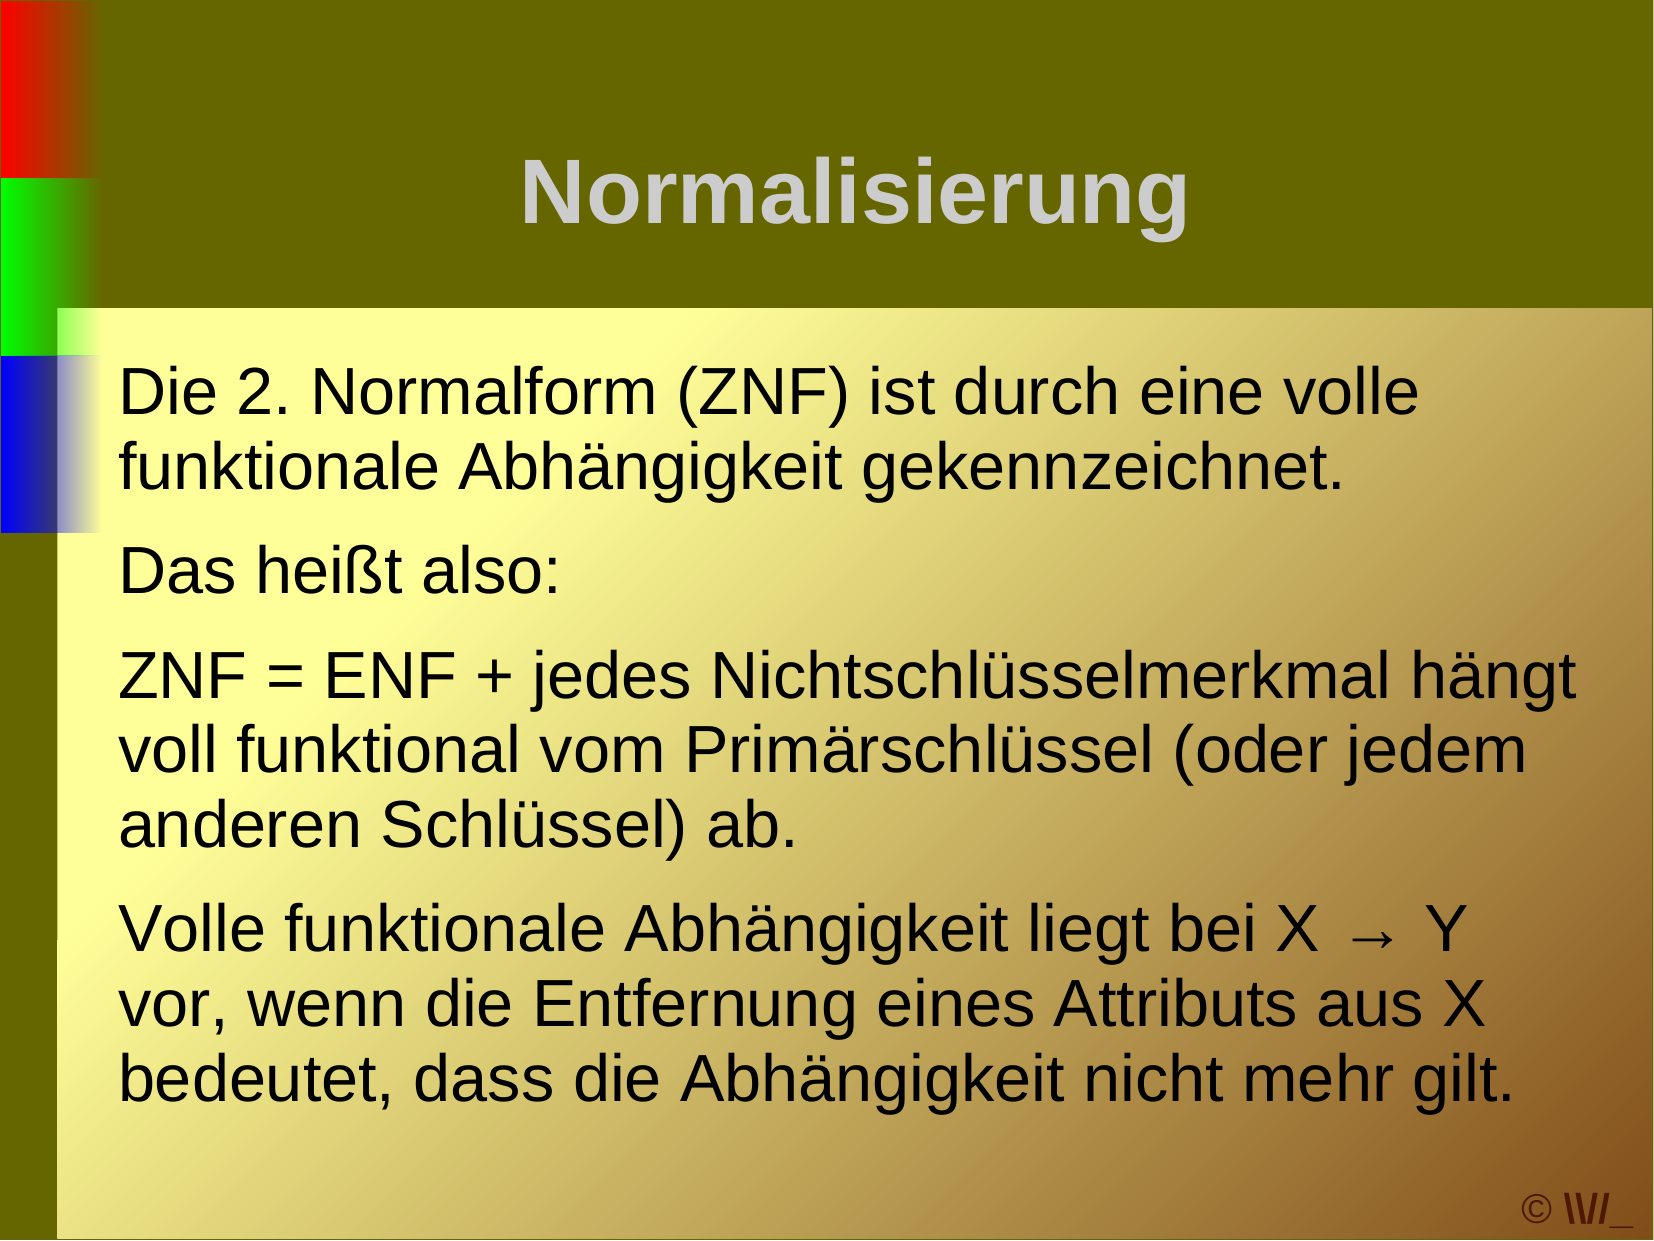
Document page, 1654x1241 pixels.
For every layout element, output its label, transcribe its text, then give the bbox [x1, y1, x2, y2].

list Die 2. Normalform (ZNF) ist durch eine volle funktionale Abhängigkeit gekennzeichnet. Das heißt also: ZNF = ENF + jedes Nichtschlüsselmerkmal hängt voll funktional vom Primärschlüssel (oder jedem anderen Schlüssel) ab. Volle funktionale Abhängigkeit liegt bei X → Y vor, wenn die Entfernung eines Attributs aus X bedeutet, dass die Abhängigkeit nicht mehr gilt. [118, 354, 1595, 1167]
title Normalisierung [118, 95, 1595, 289]
